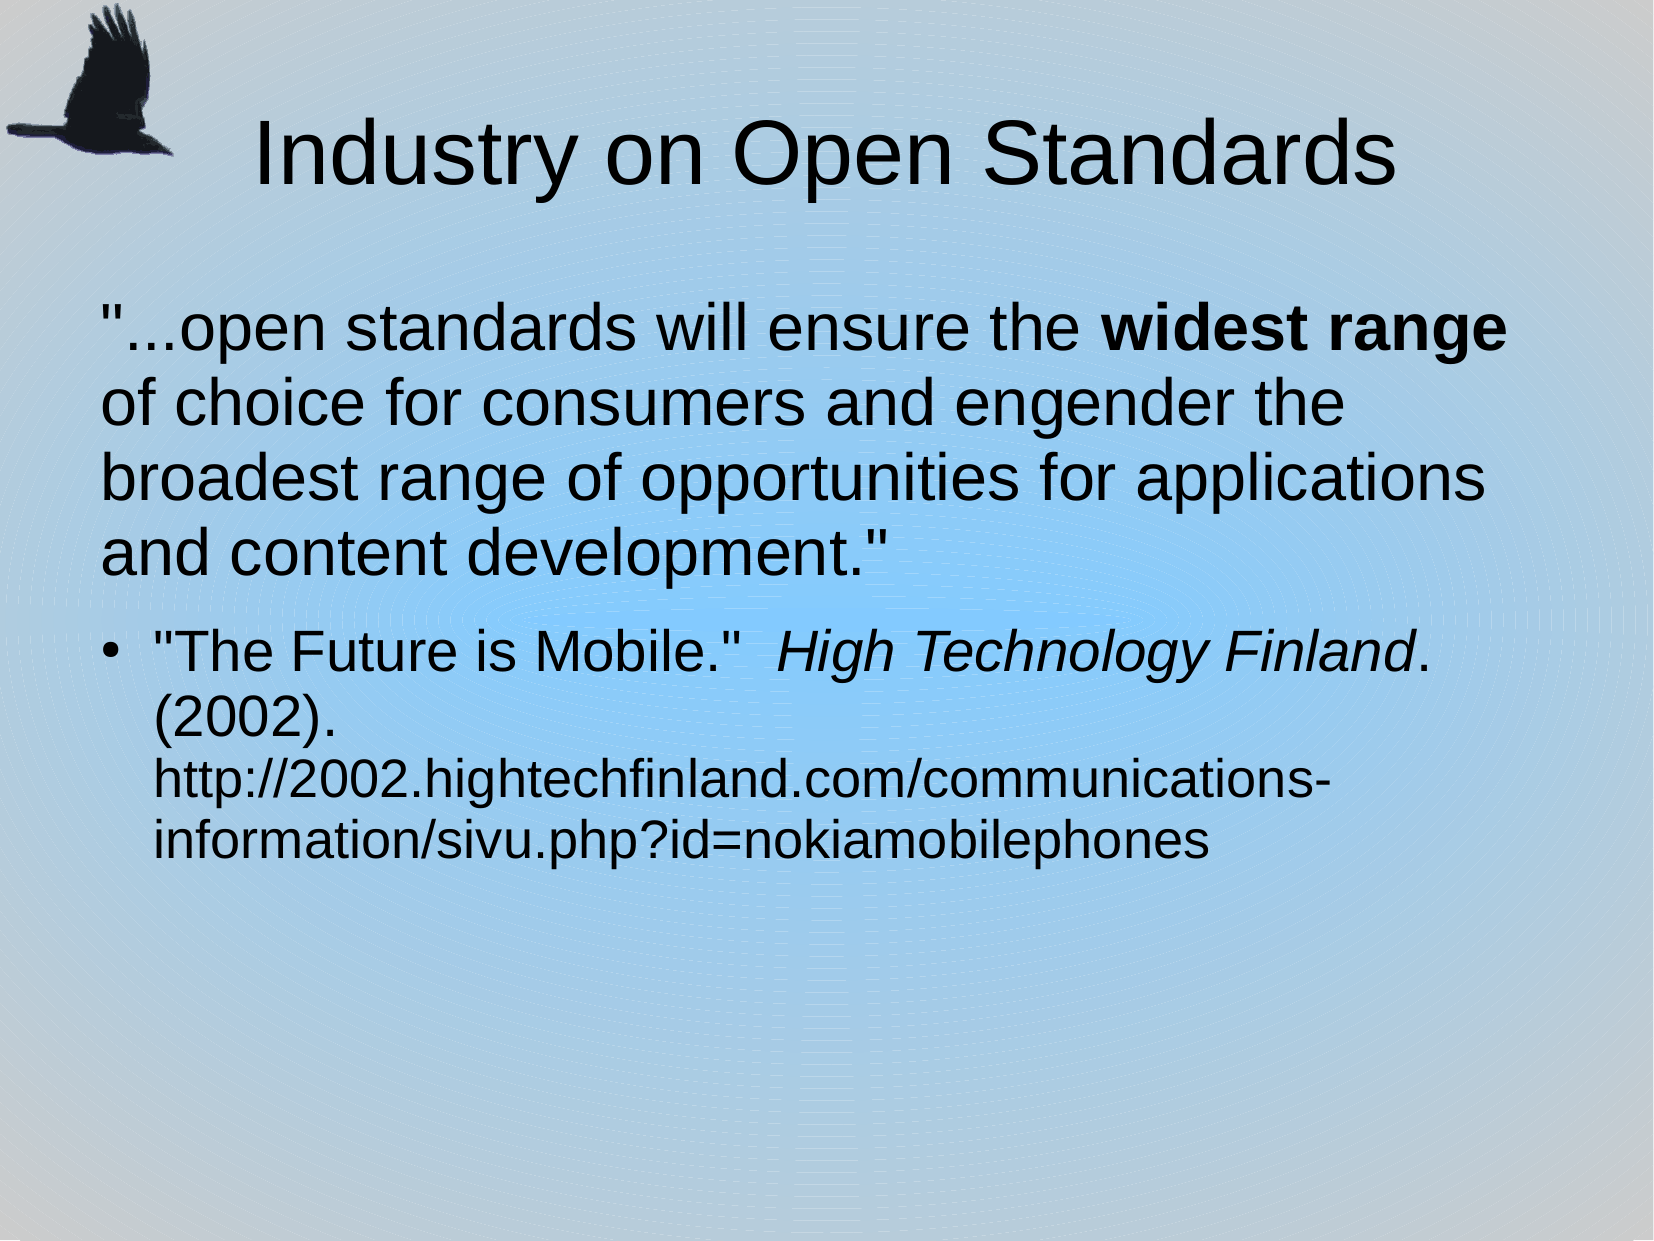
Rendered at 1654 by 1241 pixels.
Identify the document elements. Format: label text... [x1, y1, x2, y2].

picture [0, 0, 178, 160]
list "...open standards will ensure the widest range of choice for consumers and engender the broadest range of opportunities for applications and content development." "The Future is Mobile." High Technology Finland. (2002). http://2002.hightechfinland.com/communications-information/sivu.php?id=nokiamobilephones [82, 290, 1571, 1094]
title Industry on Open Standards [82, 56, 1571, 250]
